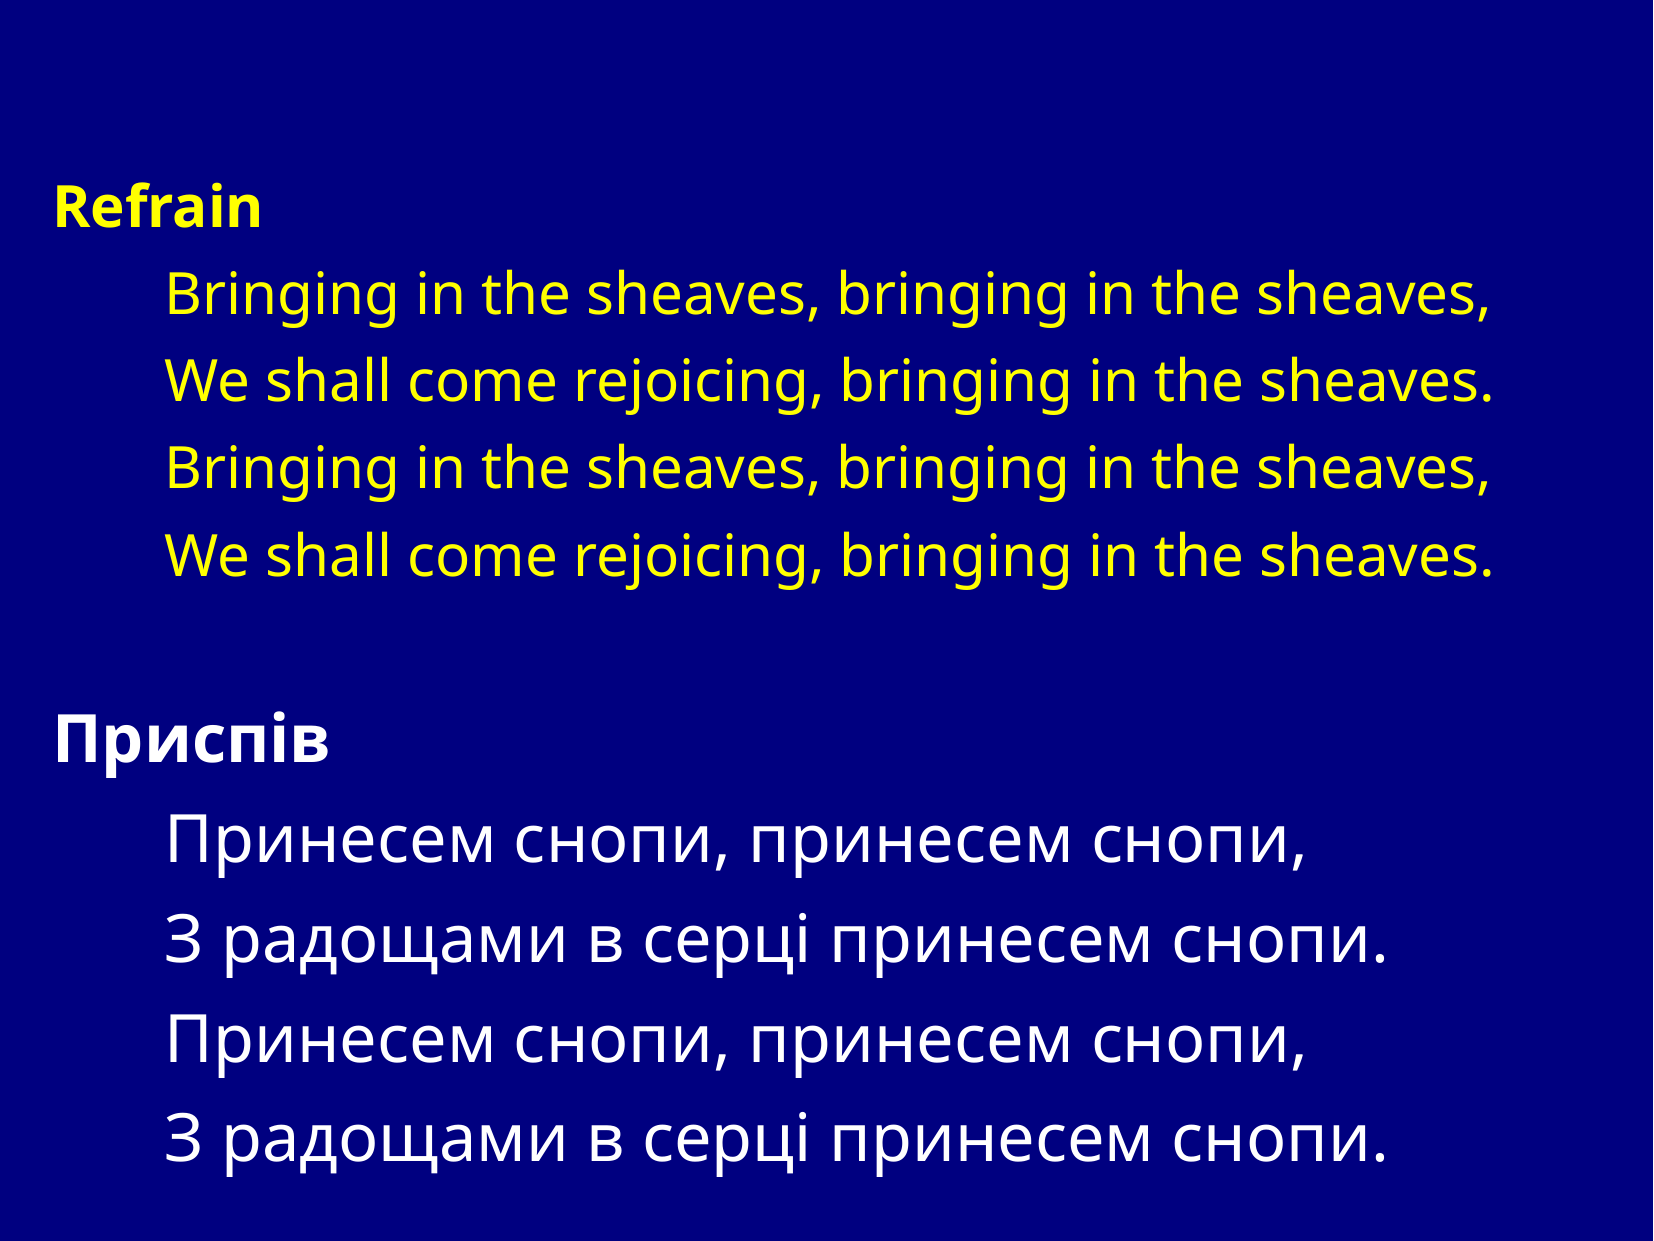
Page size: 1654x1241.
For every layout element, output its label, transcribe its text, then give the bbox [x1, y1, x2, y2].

text_box Приспів Принесем снопи, принесем снопи, З радощами в серці принесем снопи. Принесем снопи, принесем снопи, З радощами в серці принесем снопи. [37, 675, 1576, 1163]
text_box Refrain Bringing in the sheaves, bringing in the sheaves, We shall come rejoicing, bringing in the sheaves. Bringing in the sheaves, bringing in the sheaves, We shall come rejoicing, bringing in the sheaves. [37, 150, 1653, 638]
